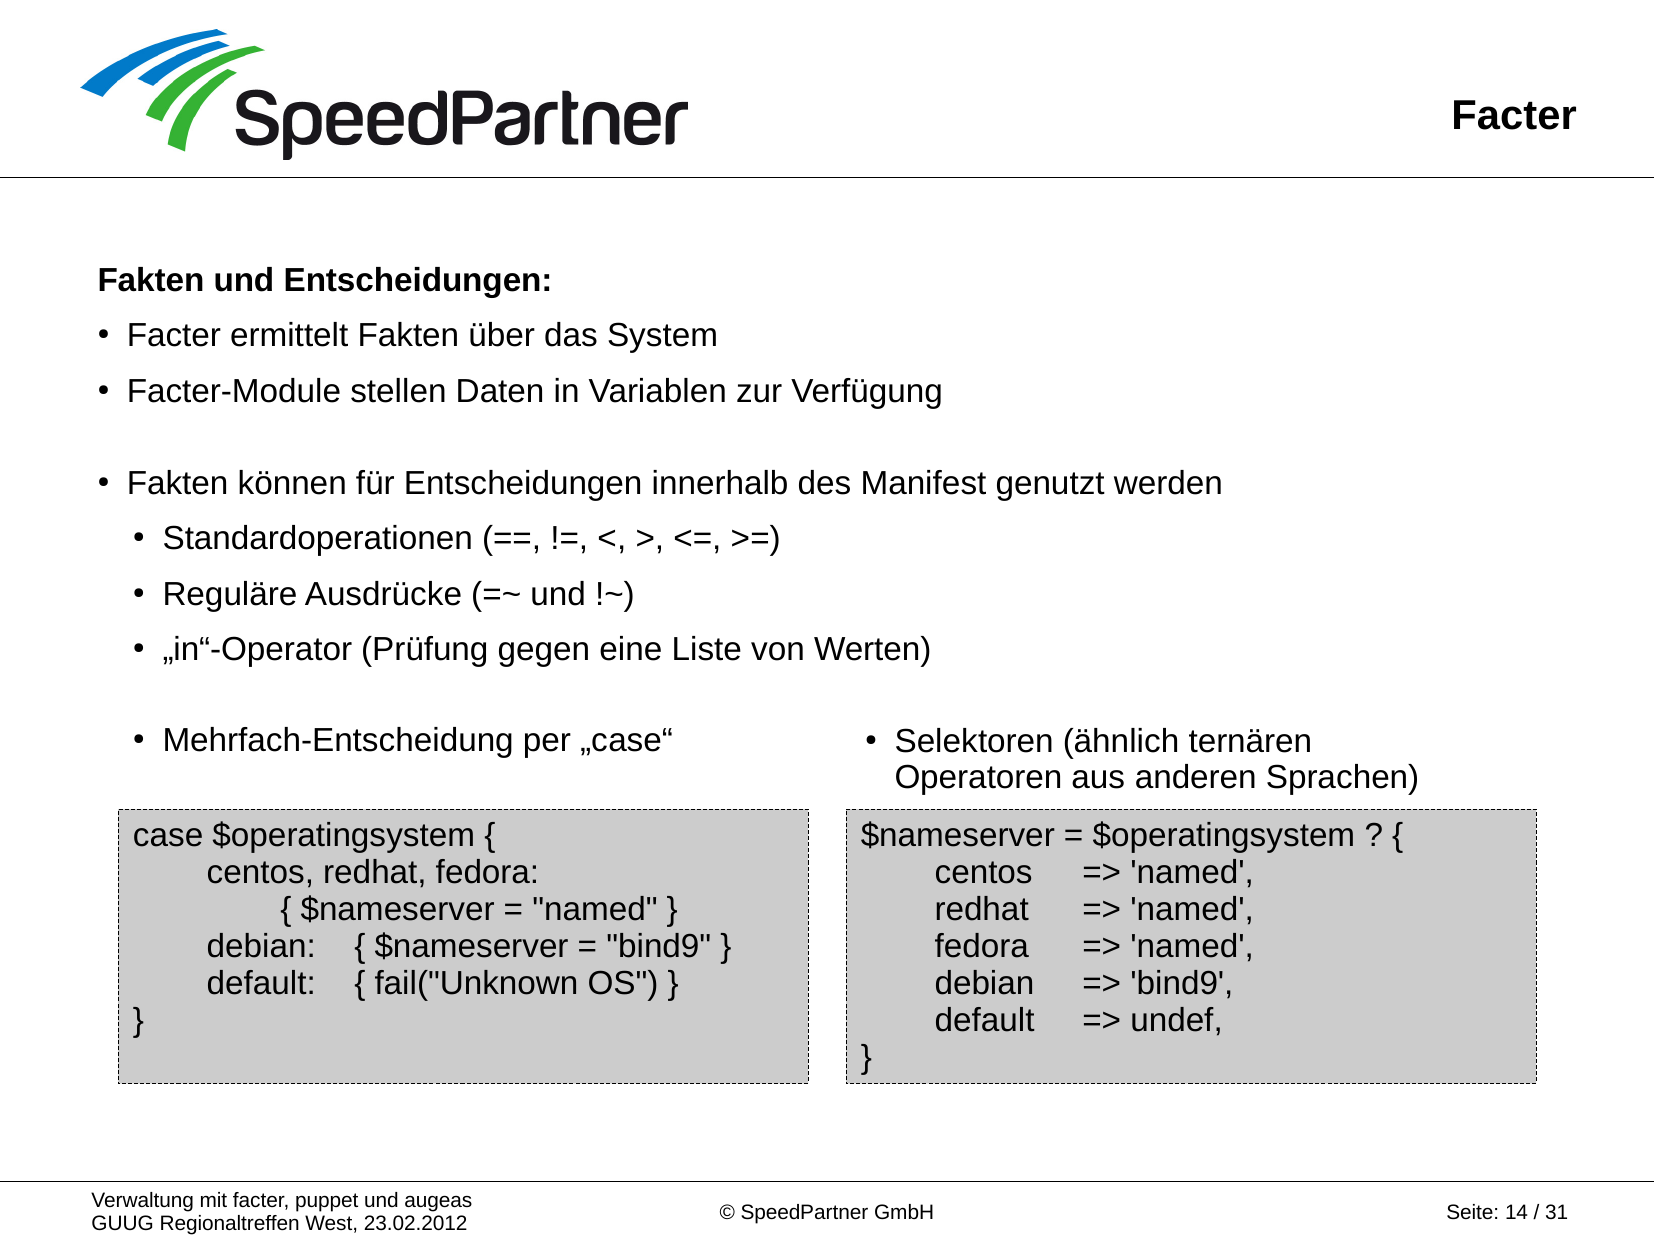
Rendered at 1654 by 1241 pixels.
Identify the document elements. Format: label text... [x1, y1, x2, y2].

text_box Mehrfach-Entscheidung per „case“ [118, 714, 739, 767]
text_box case $operatingsystem { centos, redhat, fedora: { $nameserver = "named" } debian: { $nameserver = "bind9" } default: { fail("Unknown OS") } } [118, 809, 809, 1084]
text_box $nameserver = $operatingsystem ? { centos => 'named', redhat => 'named', fedora => 'named', debian => 'bind9', default => undef, } [846, 809, 1537, 1084]
text_box Fakten und Entscheidungen: Facter ermittelt Fakten über das System Facter-Module stellen Daten in Variablen zur Verfügung Fakten können für Entscheidungen innerhalb des Manifest genutzt werden Standardoperationen (==, !=, <, >, <=, >=) Reguläre Ausdrücke (=~ und !~) „in“-Operator (Prüfung gegen eine Liste von Werten) [82, 253, 1565, 1177]
picture [80, 29, 688, 160]
title Facter [590, 70, 1577, 160]
text_box Selektoren (ähnlich ternären Operatoren aus anderen Sprachen) [850, 714, 1471, 804]
